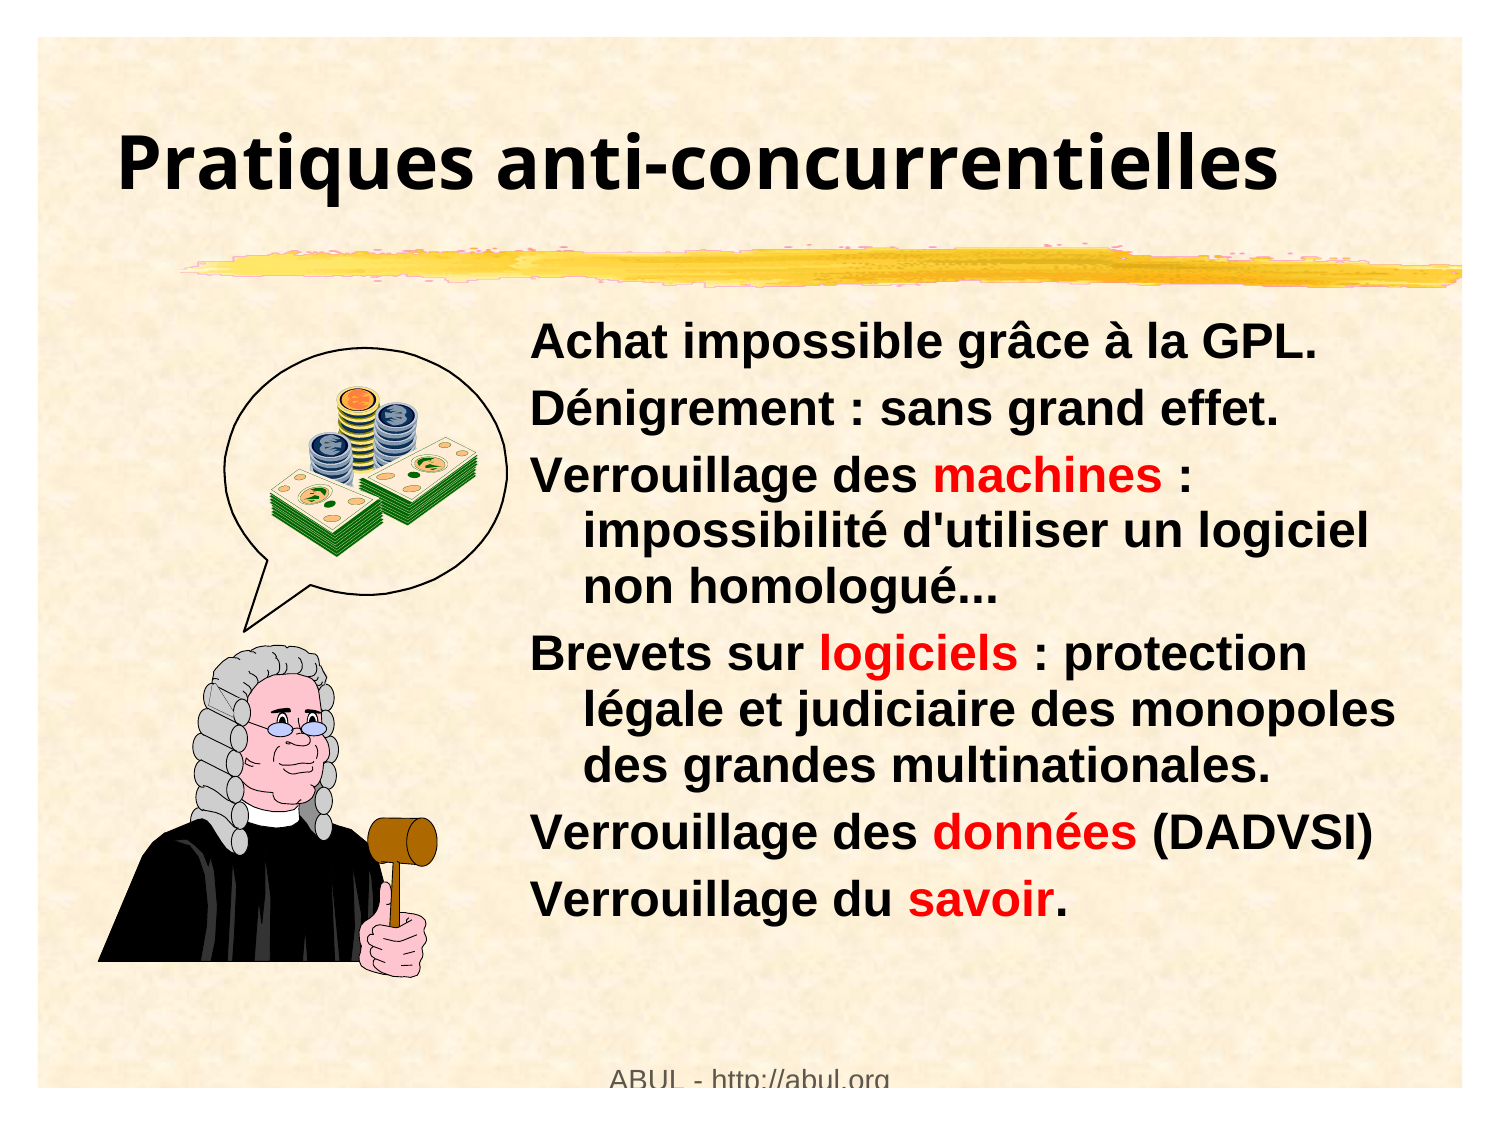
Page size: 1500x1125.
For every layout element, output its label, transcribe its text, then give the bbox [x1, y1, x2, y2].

picture [878, 1076, 886, 1088]
picture [633, 1072, 642, 1078]
picture [37, 37, 1463, 1088]
picture [226, 349, 497, 627]
picture [716, 1076, 723, 1088]
picture [806, 1076, 813, 1088]
title Pratiques anti-concurrentielles [101, 72, 1427, 248]
picture [633, 1081, 643, 1088]
list Achat impossible grâce à la GPL. Dénigrement : sans grand effet. Verrouillage des machines : impossibilité d'utiliser un logiciel non homologué... Brevets sur logiciels : protection légale et judiciaire des monopoles des grandes multinationales. Verrouillage des données (DADVSI) Verrouillage du savoir. [497, 305, 1463, 1022]
picture [612, 1084, 624, 1088]
picture [748, 1076, 755, 1088]
picture [614, 1073, 621, 1082]
picture [732, 1076, 737, 1088]
picture [788, 1082, 795, 1088]
picture [852, 1076, 860, 1088]
